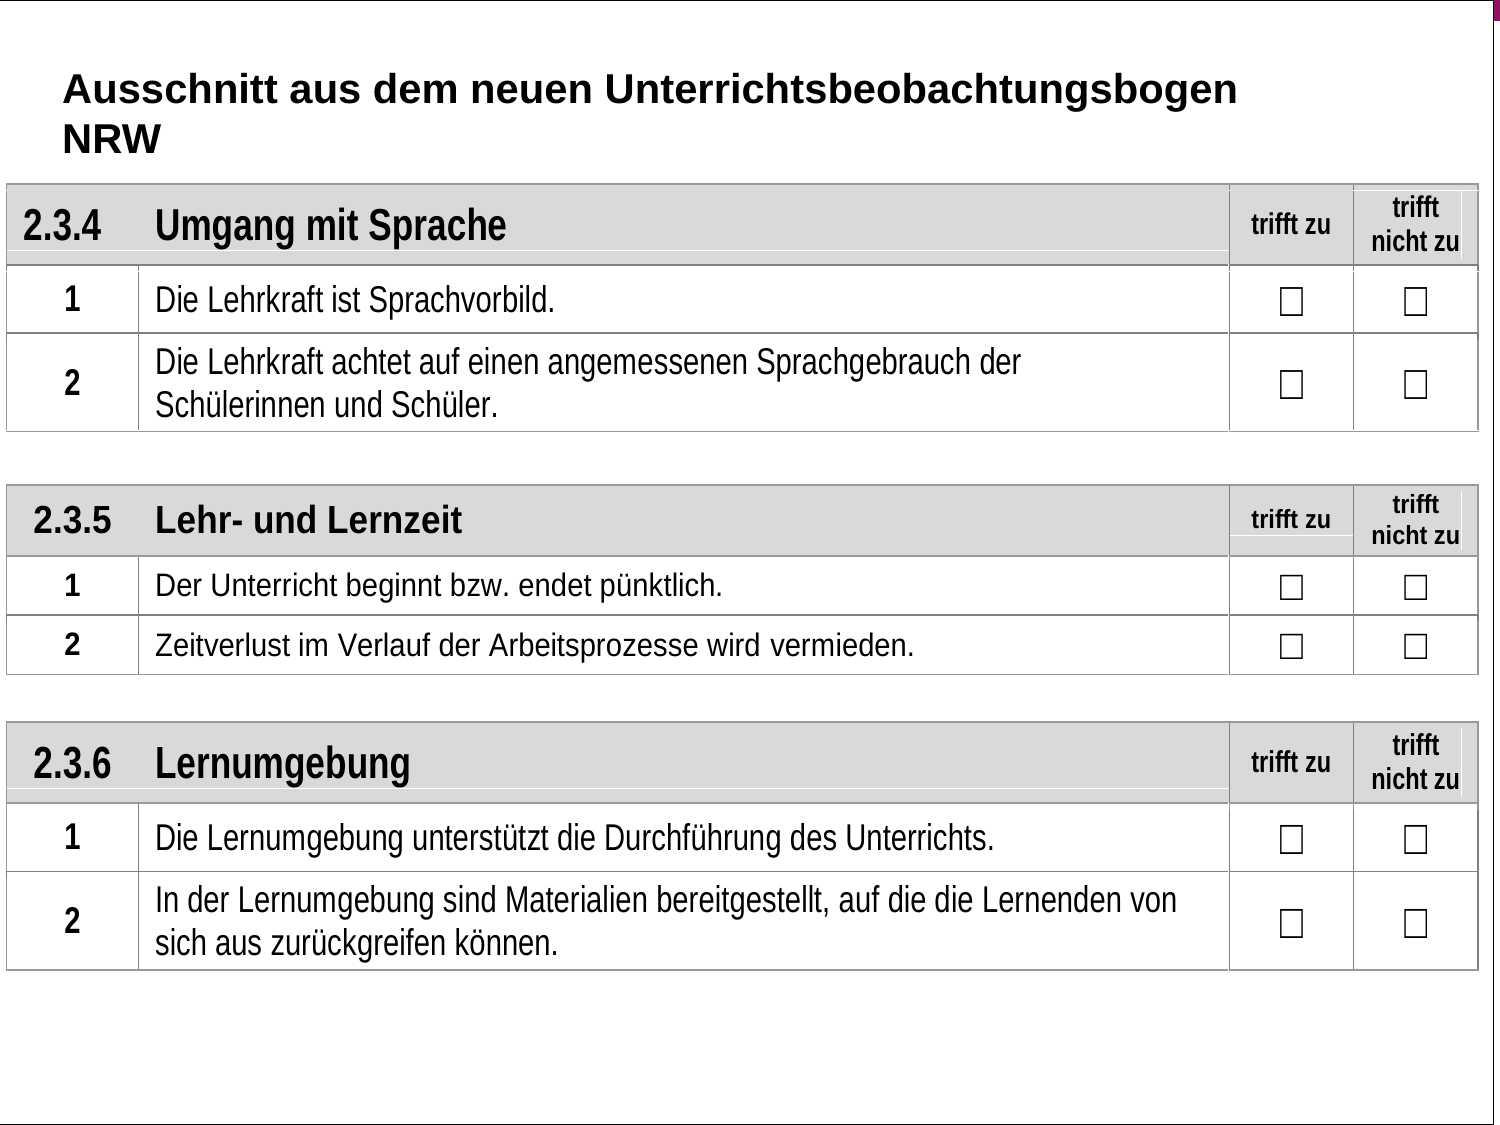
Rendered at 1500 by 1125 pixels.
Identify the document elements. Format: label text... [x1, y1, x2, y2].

text_box [0, 0, 1494, 1125]
picture [5, 183, 1494, 1024]
text_box Ausschnitt aus dem neuen Unterrichtsbeobachtungsbogen NRW Seite 1 [47, 54, 1323, 183]
